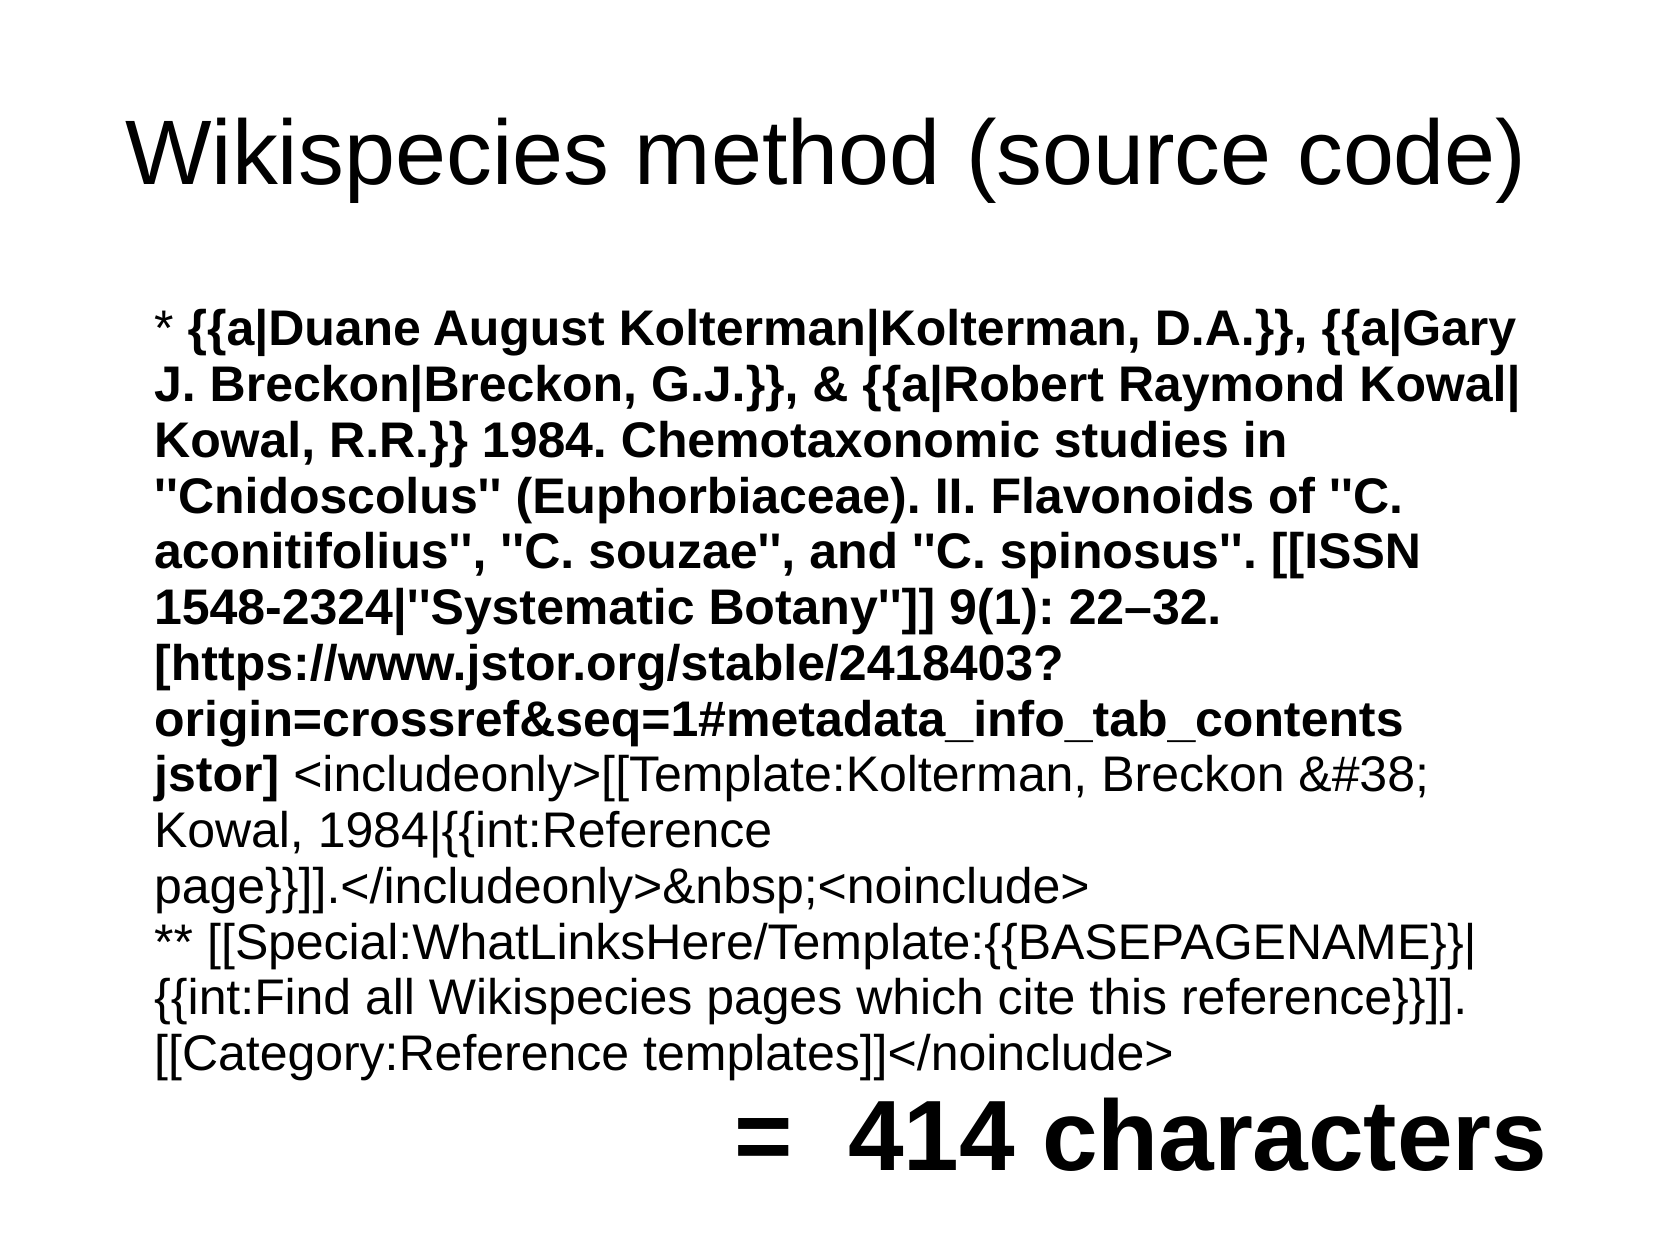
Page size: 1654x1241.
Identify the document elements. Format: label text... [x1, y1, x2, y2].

text_box * {{a|Duane August Kolterman|Kolterman, D.A.}}, {{a|Gary J. Breckon|Breckon, G.J.}}, & {{a|Robert Raymond Kowal|Kowal, R.R.}} 1984. Chemotaxonomic studies in ''Cnidoscolus'' (Euphorbiaceae). II. Flavonoids of ''C. aconitifolius'', ''C. souzae'', and ''C. spinosus''. [[ISSN 1548-2324|''Systematic Botany'']] 9(1): 22–32. [https://www.jstor.org/stable/2418403?origin=crossref&seq=1#metadata_info_tab_contents jstor] <includeonly>[[Template:Kolterman, Breckon &#38; Kowal, 1984|{{int:Reference page}}]].</includeonly>&nbsp;<noinclude> ** [[Special:WhatLinksHere/Template:{{BASEPAGENAME}}|{{int:Find all Wikispecies pages which cite this reference}}]]. [[Category:Reference templates]]</noinclude> [139, 293, 1550, 1089]
text_box = 414 characters [719, 1072, 1568, 1214]
title Wikispecies method (source code) [82, 49, 1571, 257]
